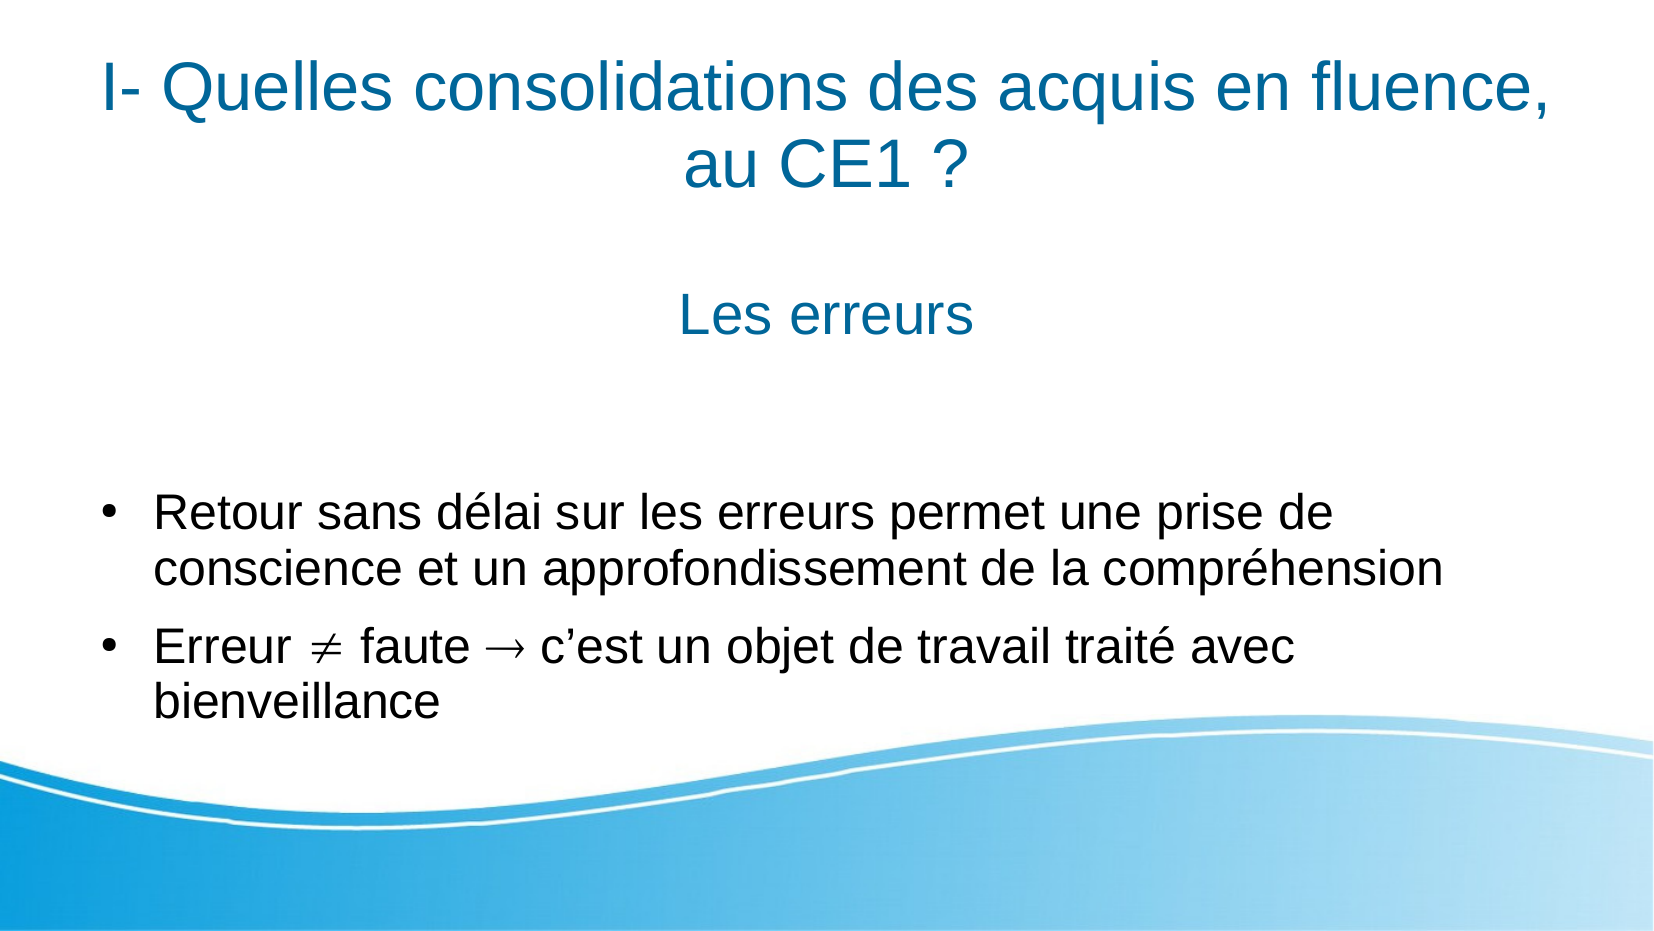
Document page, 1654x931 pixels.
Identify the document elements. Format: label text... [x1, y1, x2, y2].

picture [0, 714, 1654, 931]
list Retour sans délai sur les erreurs permet une prise de conscience et un approfondissement de la compréhension Erreur  faute  c’est un objet de travail traité avec bienveillance [82, 484, 1571, 743]
title Les erreurs [82, 236, 1571, 392]
title I- Quelles consolidations des acquis en fluence, au CE1 ? [82, 47, 1571, 203]
